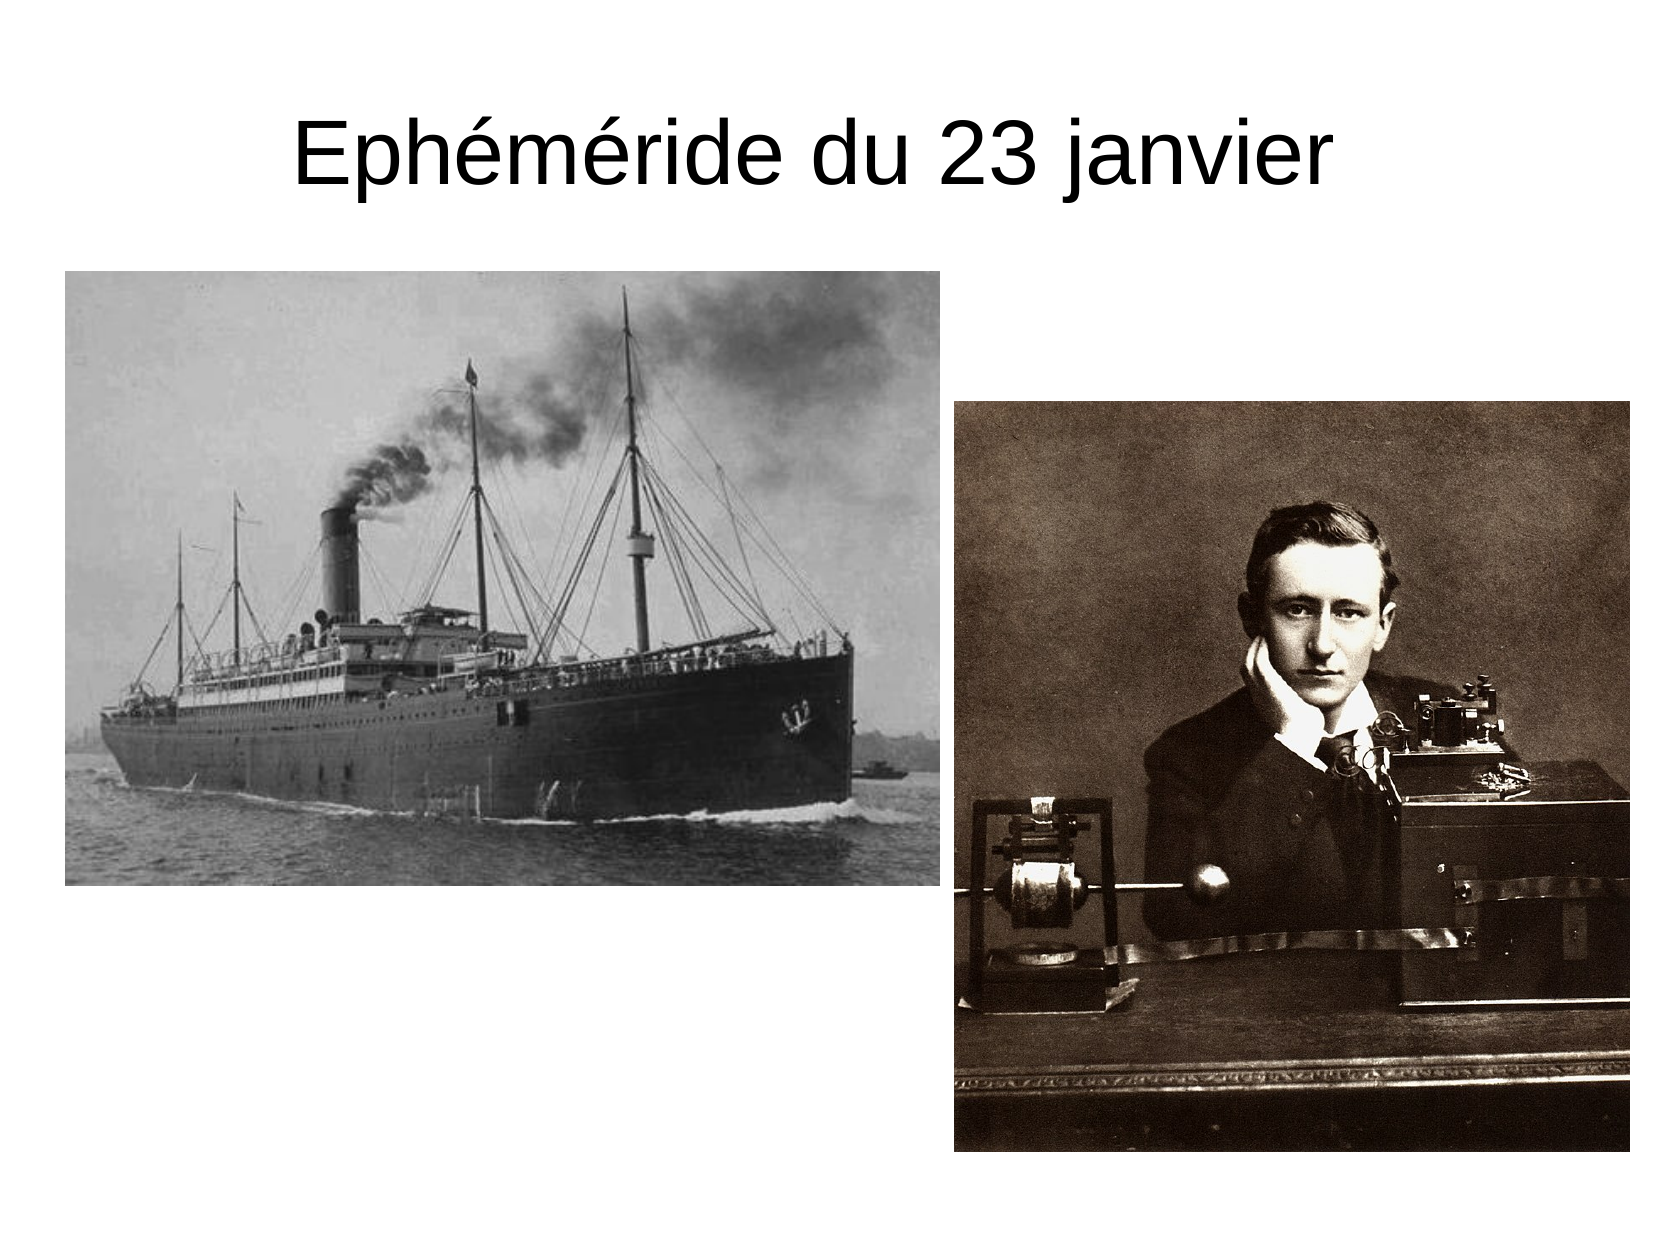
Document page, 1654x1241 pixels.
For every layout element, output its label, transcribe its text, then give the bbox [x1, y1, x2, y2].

picture [954, 401, 1630, 1152]
picture [65, 271, 940, 886]
title Ephéméride du 23 janvier [82, 49, 1571, 257]
